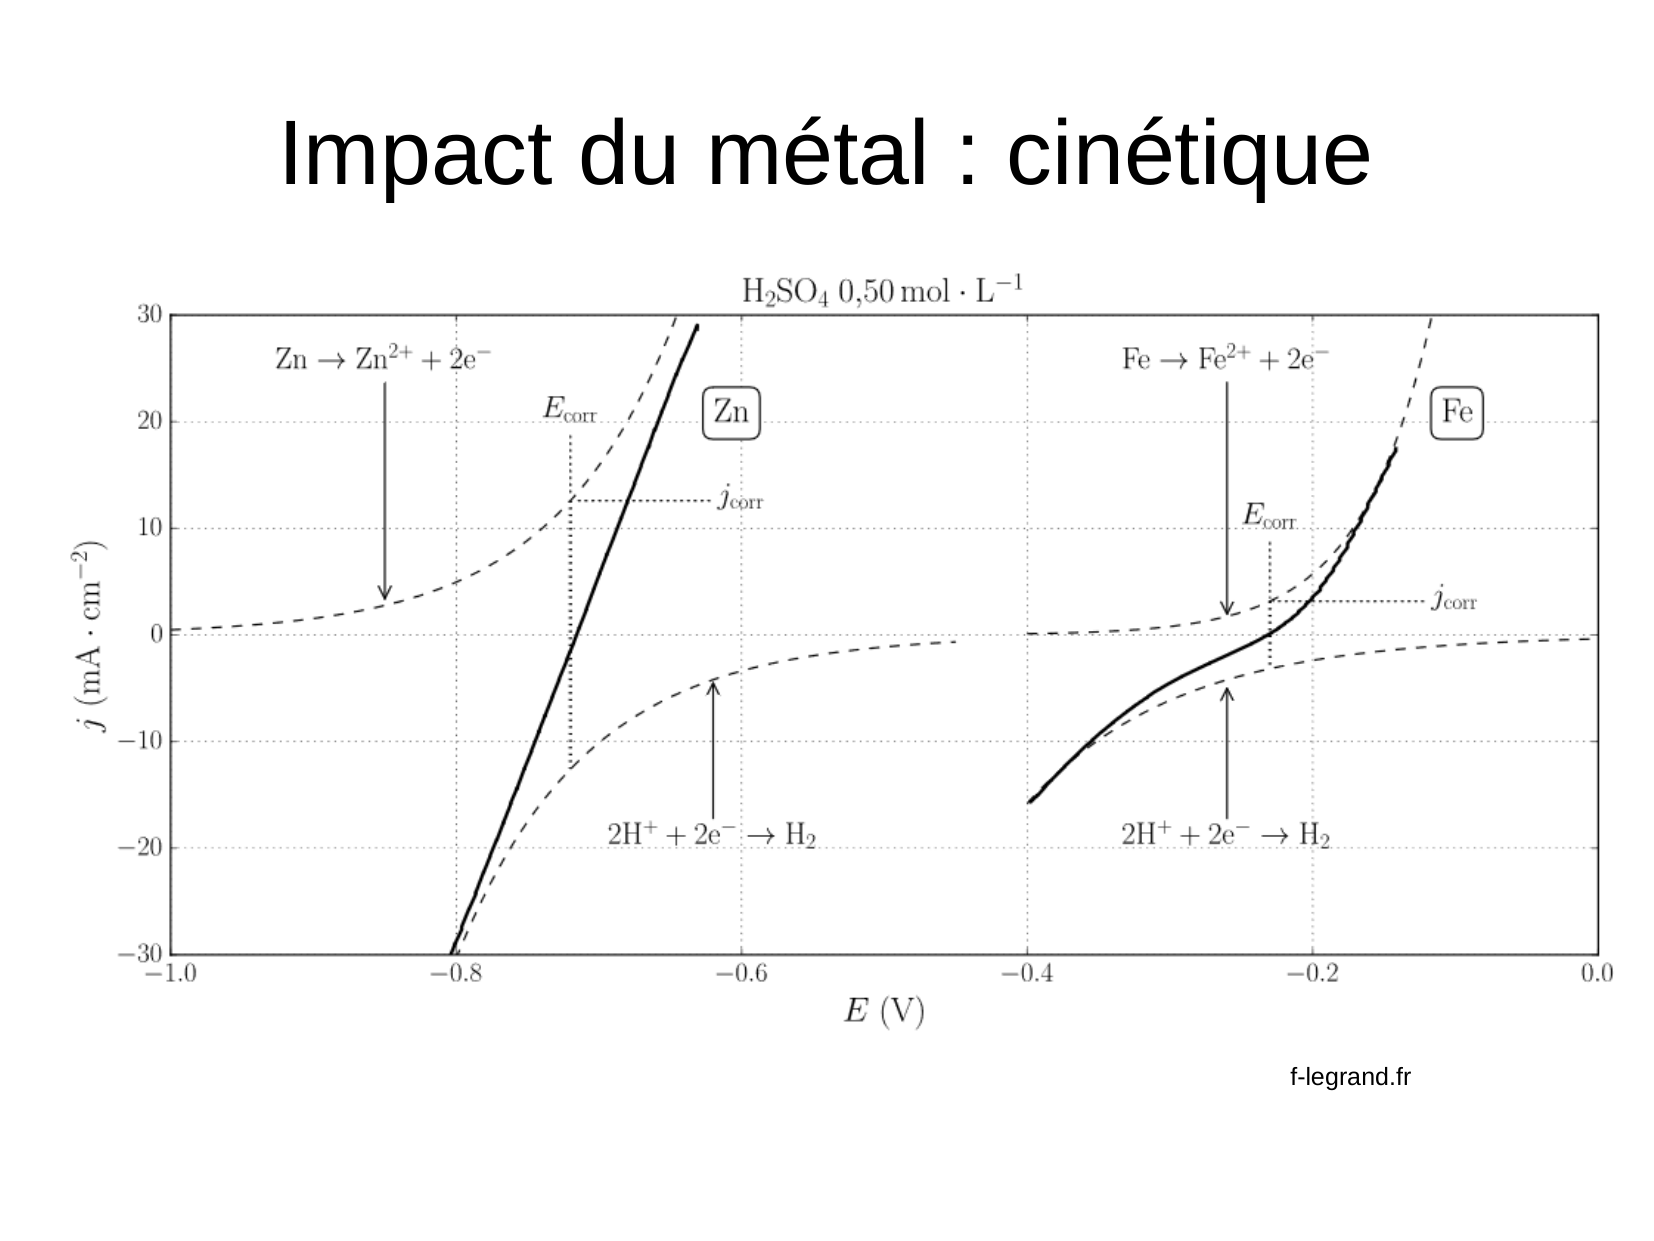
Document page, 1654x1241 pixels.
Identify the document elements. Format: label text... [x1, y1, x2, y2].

title Impact du métal : cinétique [82, 49, 1571, 257]
picture [0, 259, 1654, 1035]
text_box f-legrand.fr [1275, 1055, 1453, 1099]
